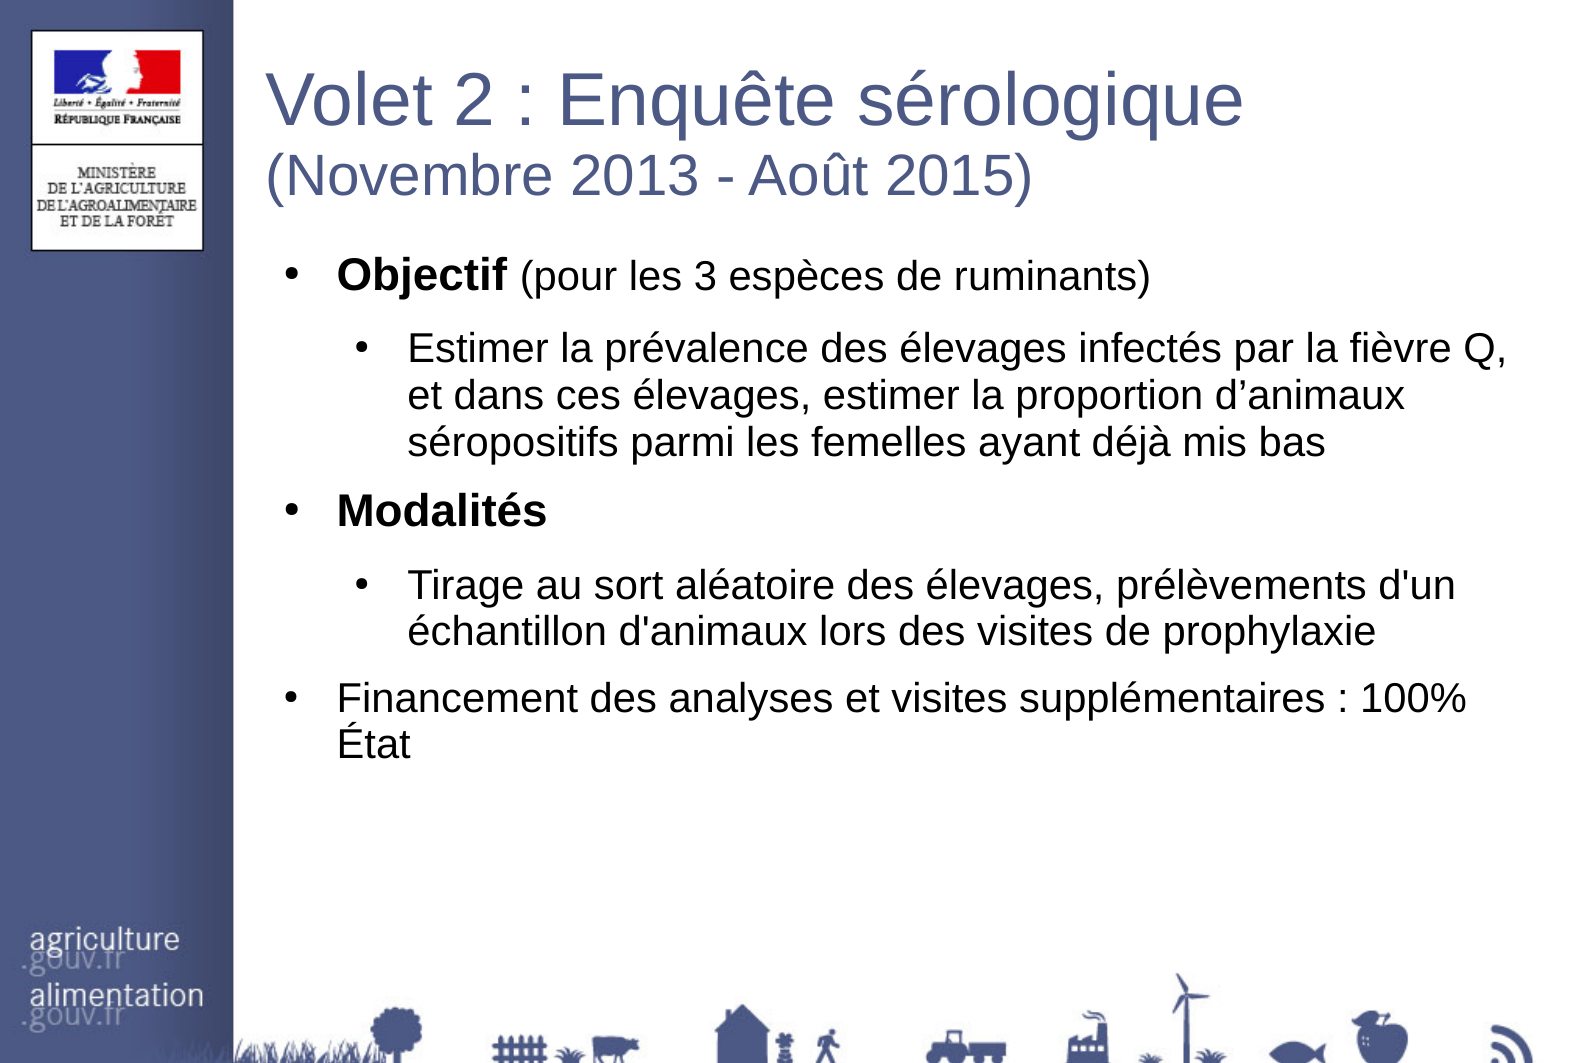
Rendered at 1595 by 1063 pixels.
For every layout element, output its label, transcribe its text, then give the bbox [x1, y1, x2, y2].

list Objectif (pour les 3 espèces de ruminants) Estimer la prévalence des élevages infectés par la fièvre Q, et dans ces élevages, estimer la proportion d’animaux séropositifs parmi les femelles ayant déjà mis bas Modalités Tirage au sort aléatoire des élevages, prélèvements d'un échantillon d'animaux lors des visites de prophylaxie Financement des analyses et visites supplémentaires : 100% État [265, 248, 1536, 951]
title Volet 2 : Enquête sérologique (Novembre 2013 - Août 2015) [265, 42, 1536, 220]
picture [0, 0, 1595, 1063]
